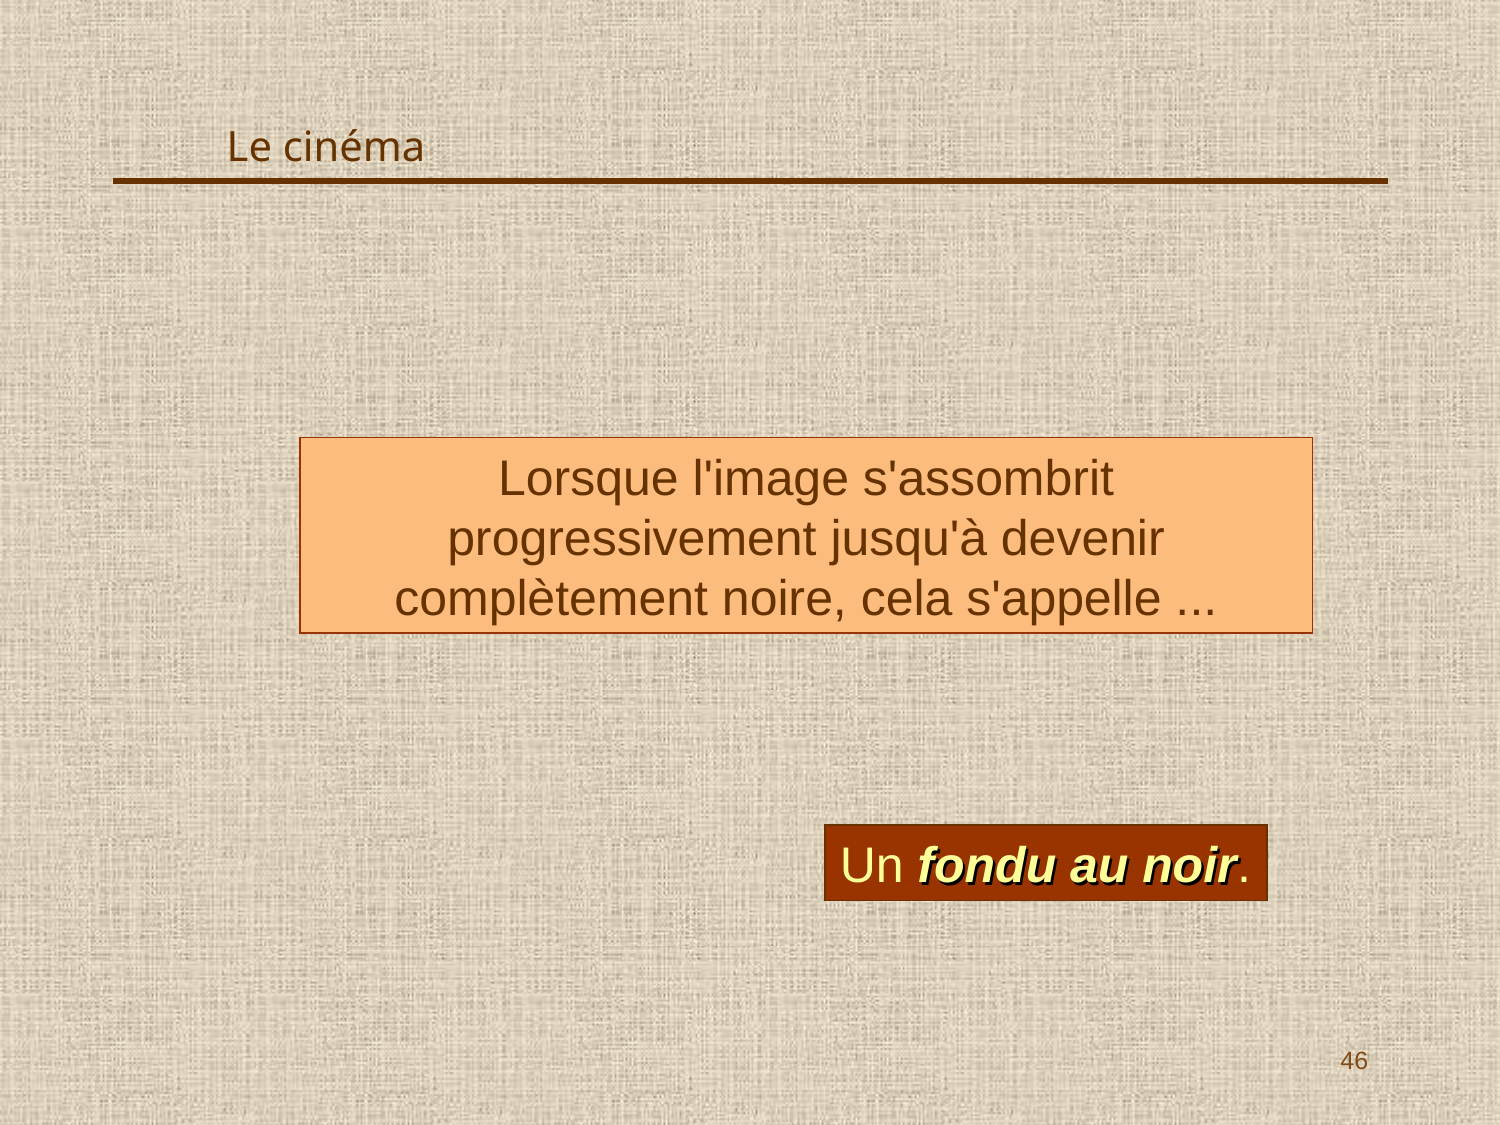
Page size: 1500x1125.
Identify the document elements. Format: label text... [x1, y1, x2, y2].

picture [0, 0, 1500, 1125]
text_box Lorsque l'image s'assombrit progressivement jusqu'à devenir complètement noire, cela s'appelle ... [299, 437, 1313, 633]
text_box Le cinéma [211, 112, 441, 178]
text_box Un fondu au noir. [825, 824, 1268, 901]
